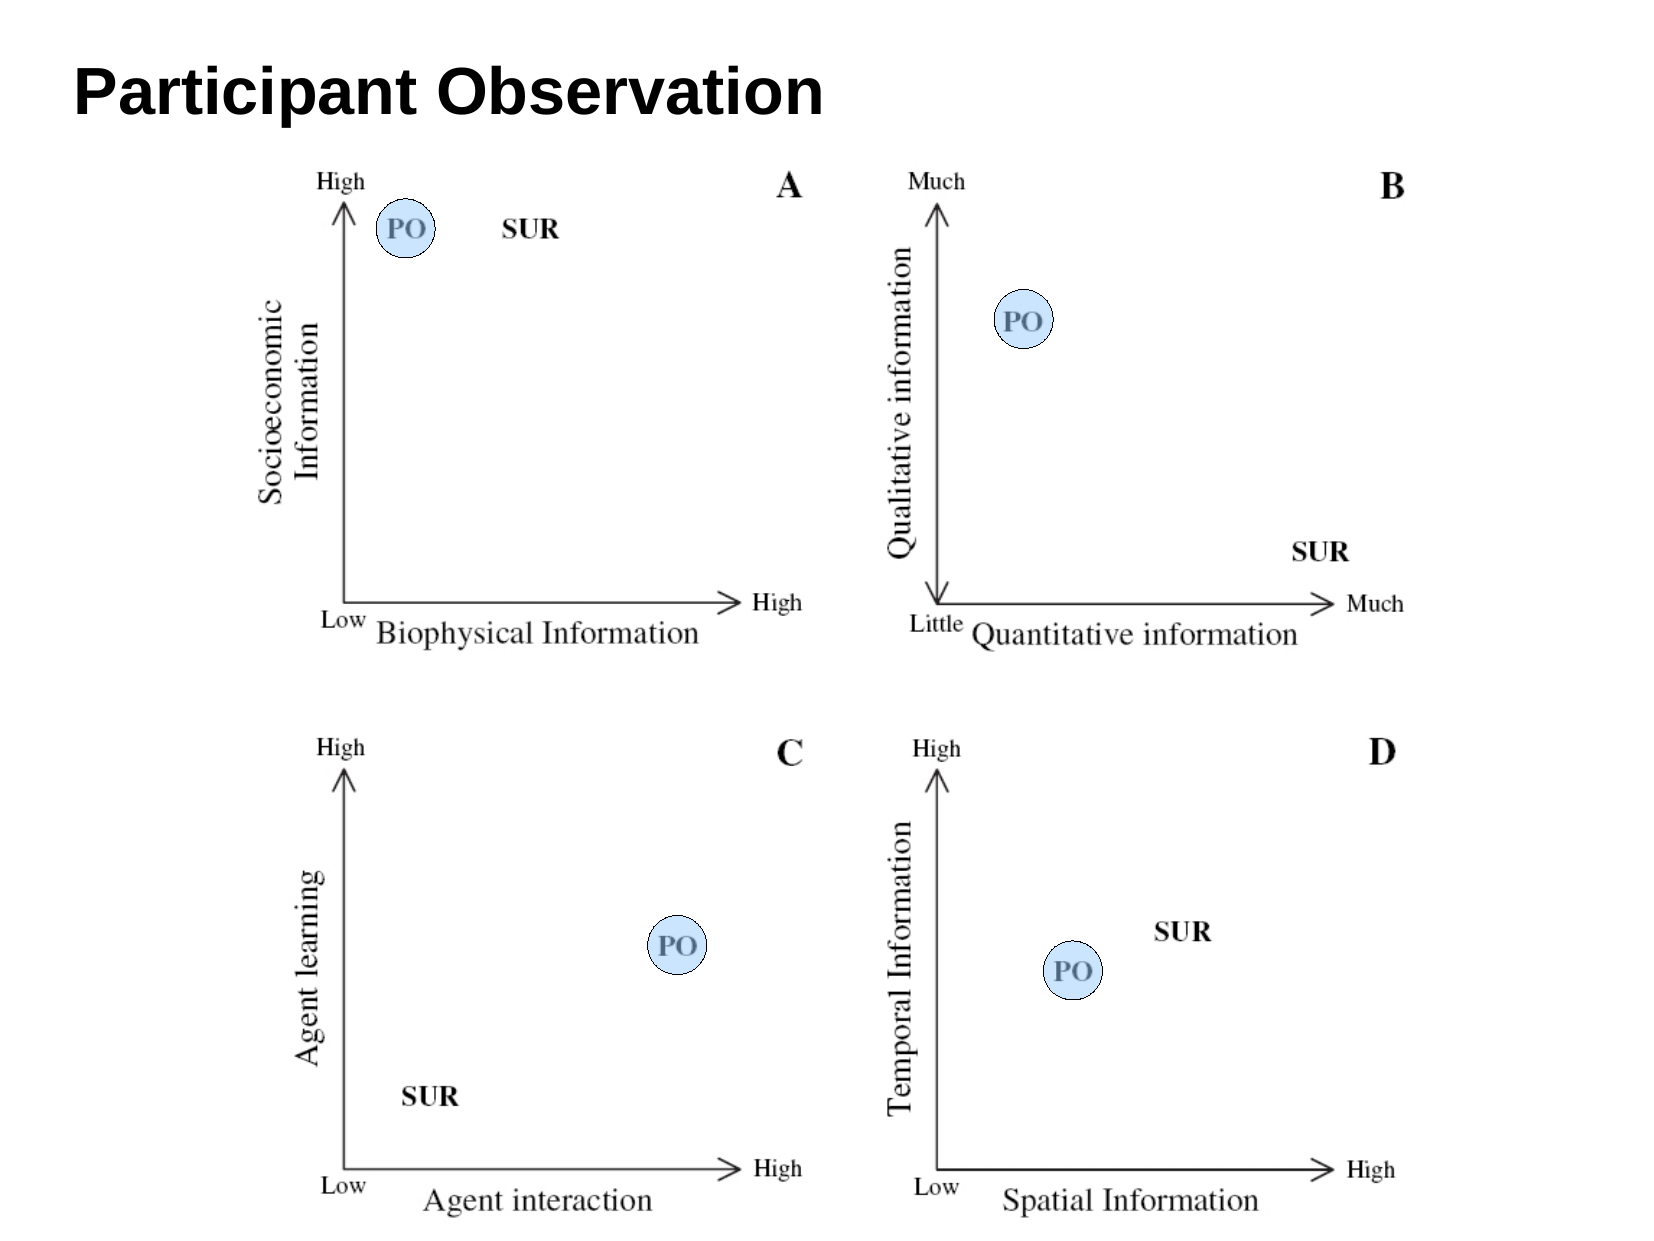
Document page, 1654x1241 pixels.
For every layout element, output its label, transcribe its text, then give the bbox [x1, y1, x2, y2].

picture [231, 143, 1423, 1227]
text_box [1043, 940, 1103, 1000]
text_box [994, 289, 1054, 349]
text_box Participant Observation [59, 47, 1211, 163]
text_box [647, 915, 707, 975]
text_box [376, 198, 436, 258]
